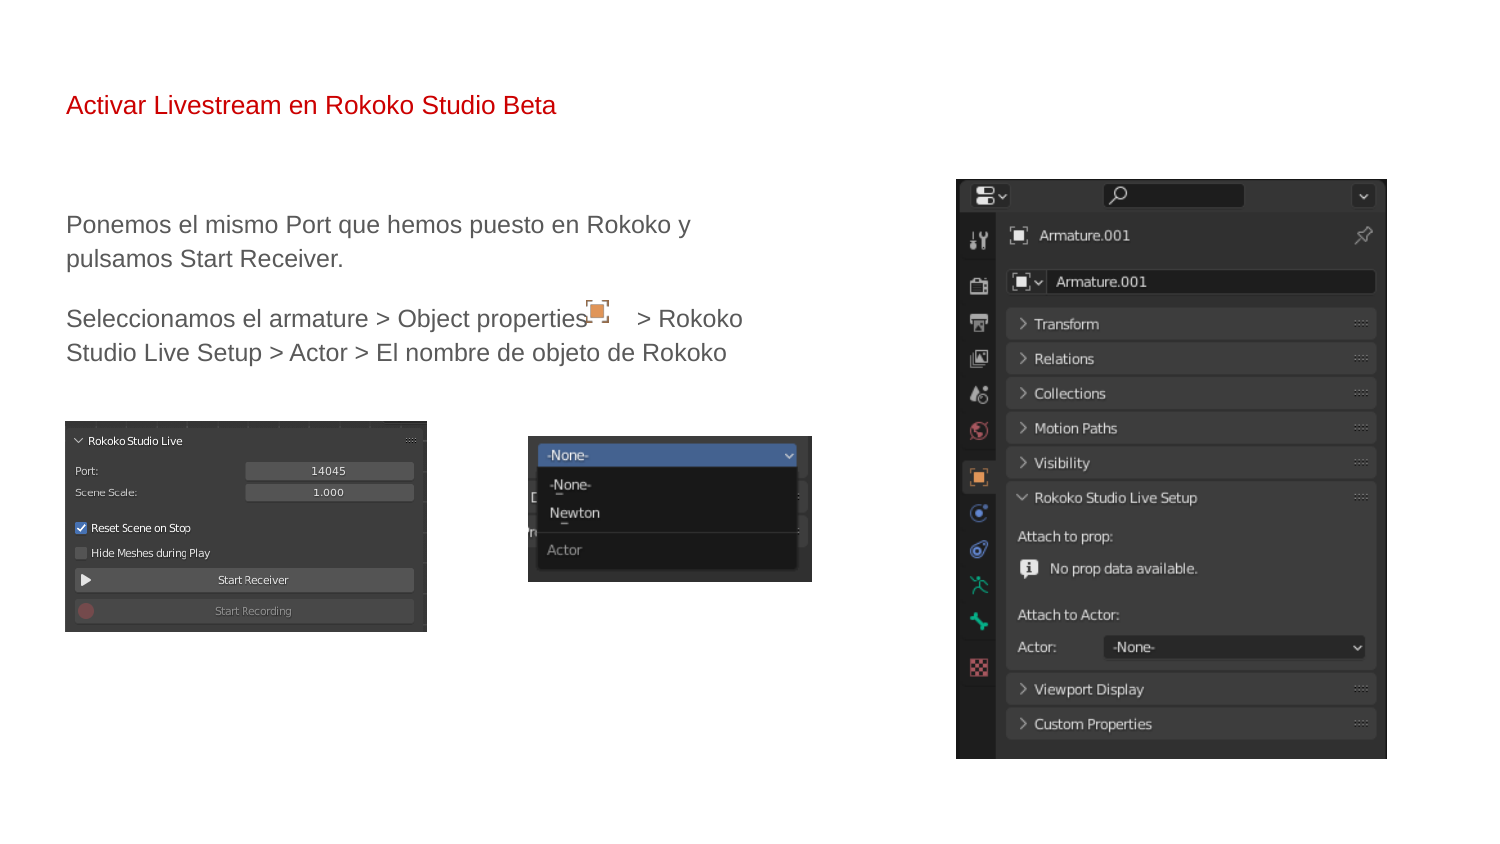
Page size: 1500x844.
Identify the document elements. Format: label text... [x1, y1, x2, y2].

picture [586, 300, 609, 323]
picture [956, 179, 1387, 759]
picture [528, 436, 812, 582]
list Ponemos el mismo Port que hemos puesto en Rokoko y pulsamos Start Receiver. Seleccionamos el armature > Object properties > Rokoko Studio Live Setup > Actor > El nombre de objeto de Rokoko [51, 189, 801, 750]
title Activar Livestream en Rokoko Studio Beta [51, 72, 1449, 167]
picture [65, 421, 427, 632]
